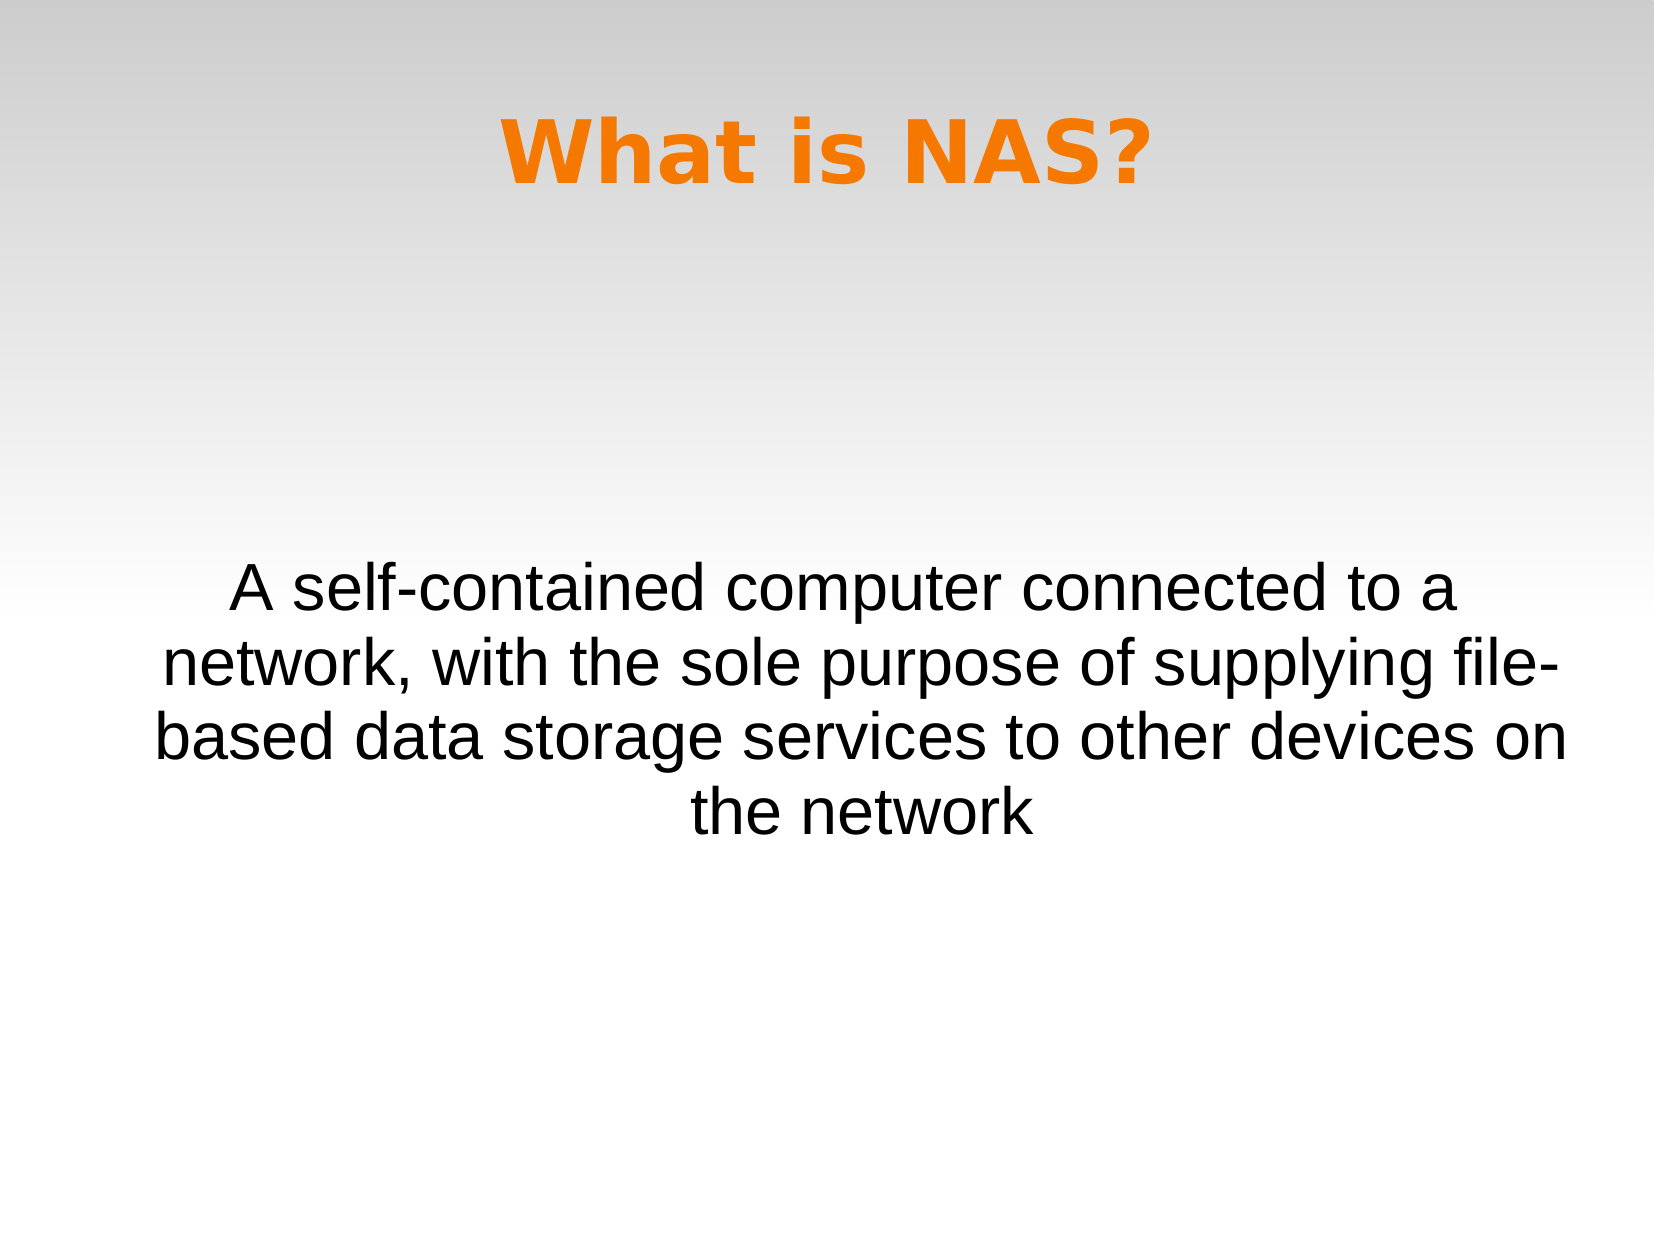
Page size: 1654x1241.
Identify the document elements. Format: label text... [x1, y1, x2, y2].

title What is NAS? [82, 56, 1571, 250]
subtitle A self-contained computer connected to a network, with the sole purpose of supplying file-based data storage services to other devices on the network [82, 290, 1571, 1109]
